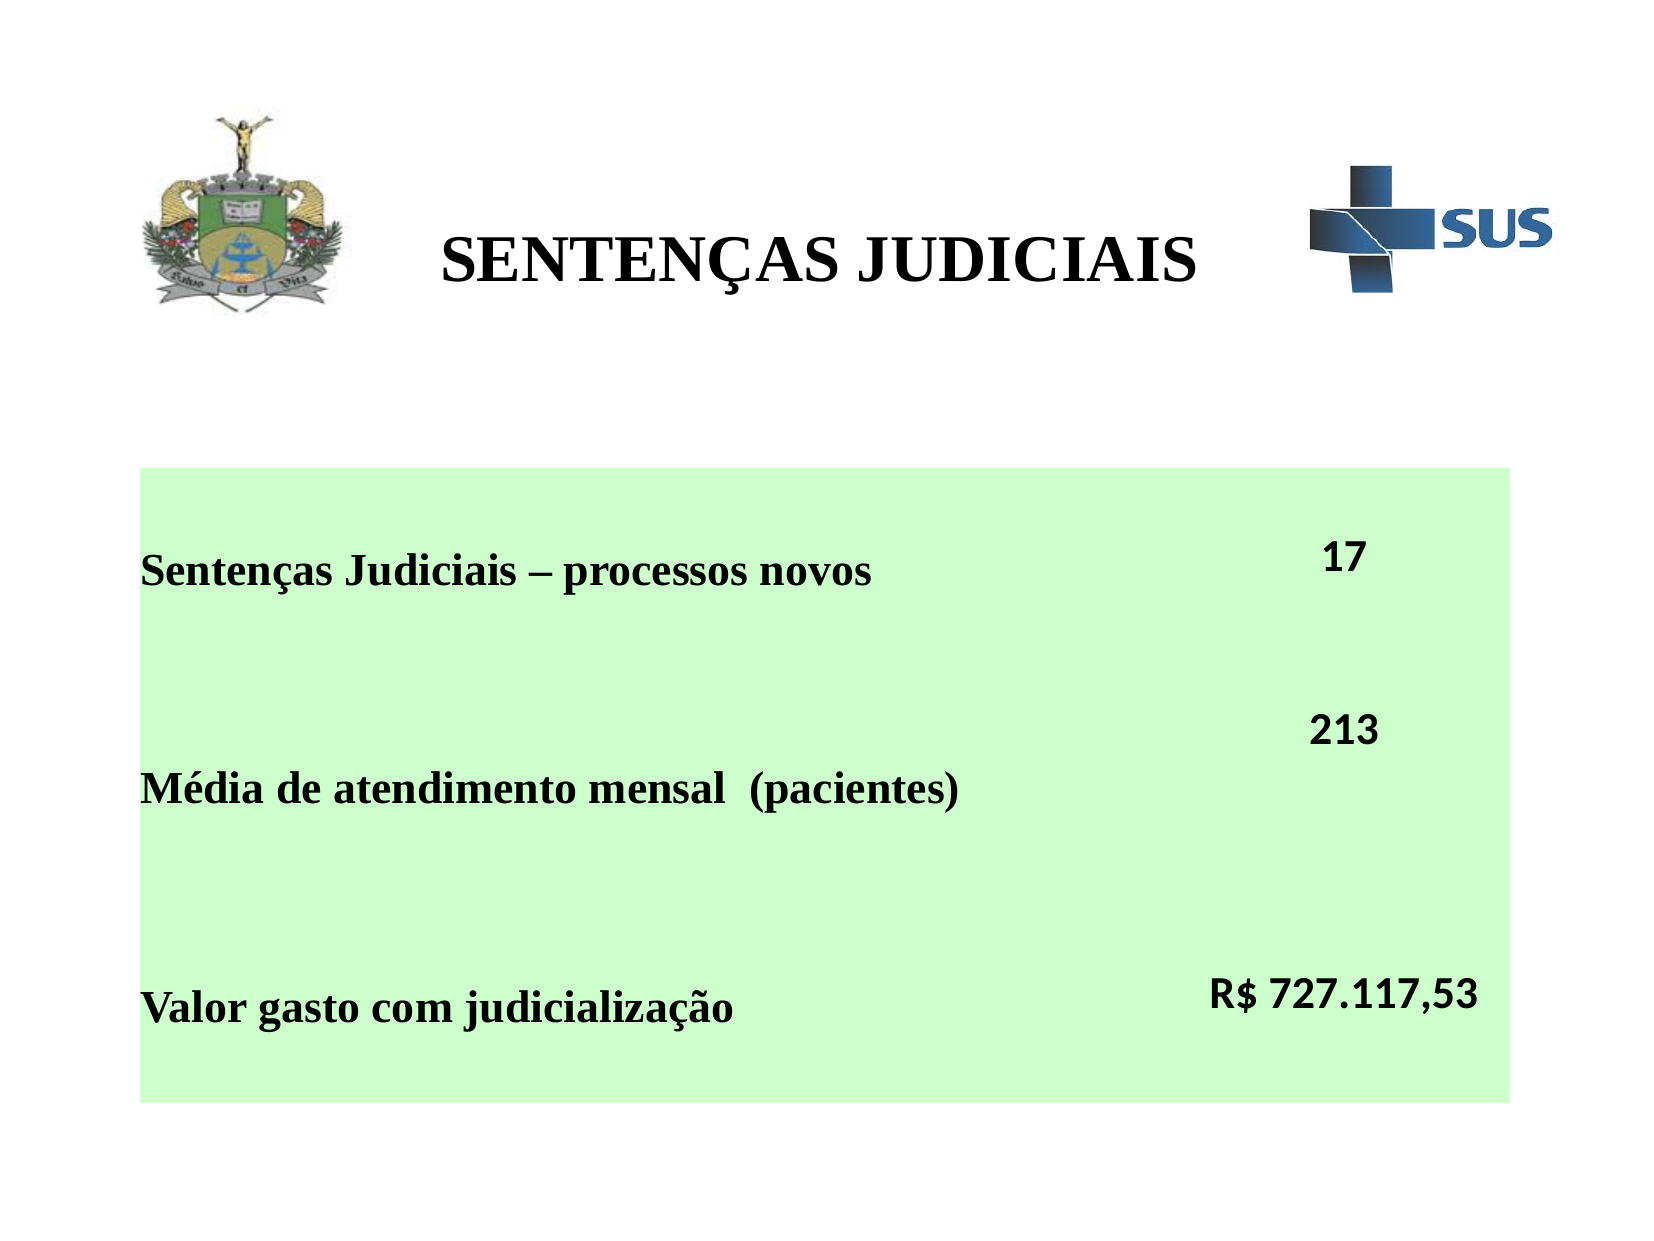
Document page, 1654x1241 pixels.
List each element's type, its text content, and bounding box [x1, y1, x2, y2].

table_cell 213 [1178, 687, 1510, 906]
text_box SENTENÇAS JUDICIAIS [425, 177, 1241, 284]
table_cell R$ 727.117,53 [1178, 906, 1510, 1103]
table_header 17 [1178, 468, 1510, 687]
table_header Sentenças Judiciais – processos novos [140, 468, 1178, 687]
picture [129, 106, 355, 331]
table_cell Média de atendimento mensal (pacientes) [140, 687, 1178, 906]
picture [1309, 165, 1560, 293]
table_cell Valor gasto com judicialização [140, 906, 1178, 1103]
